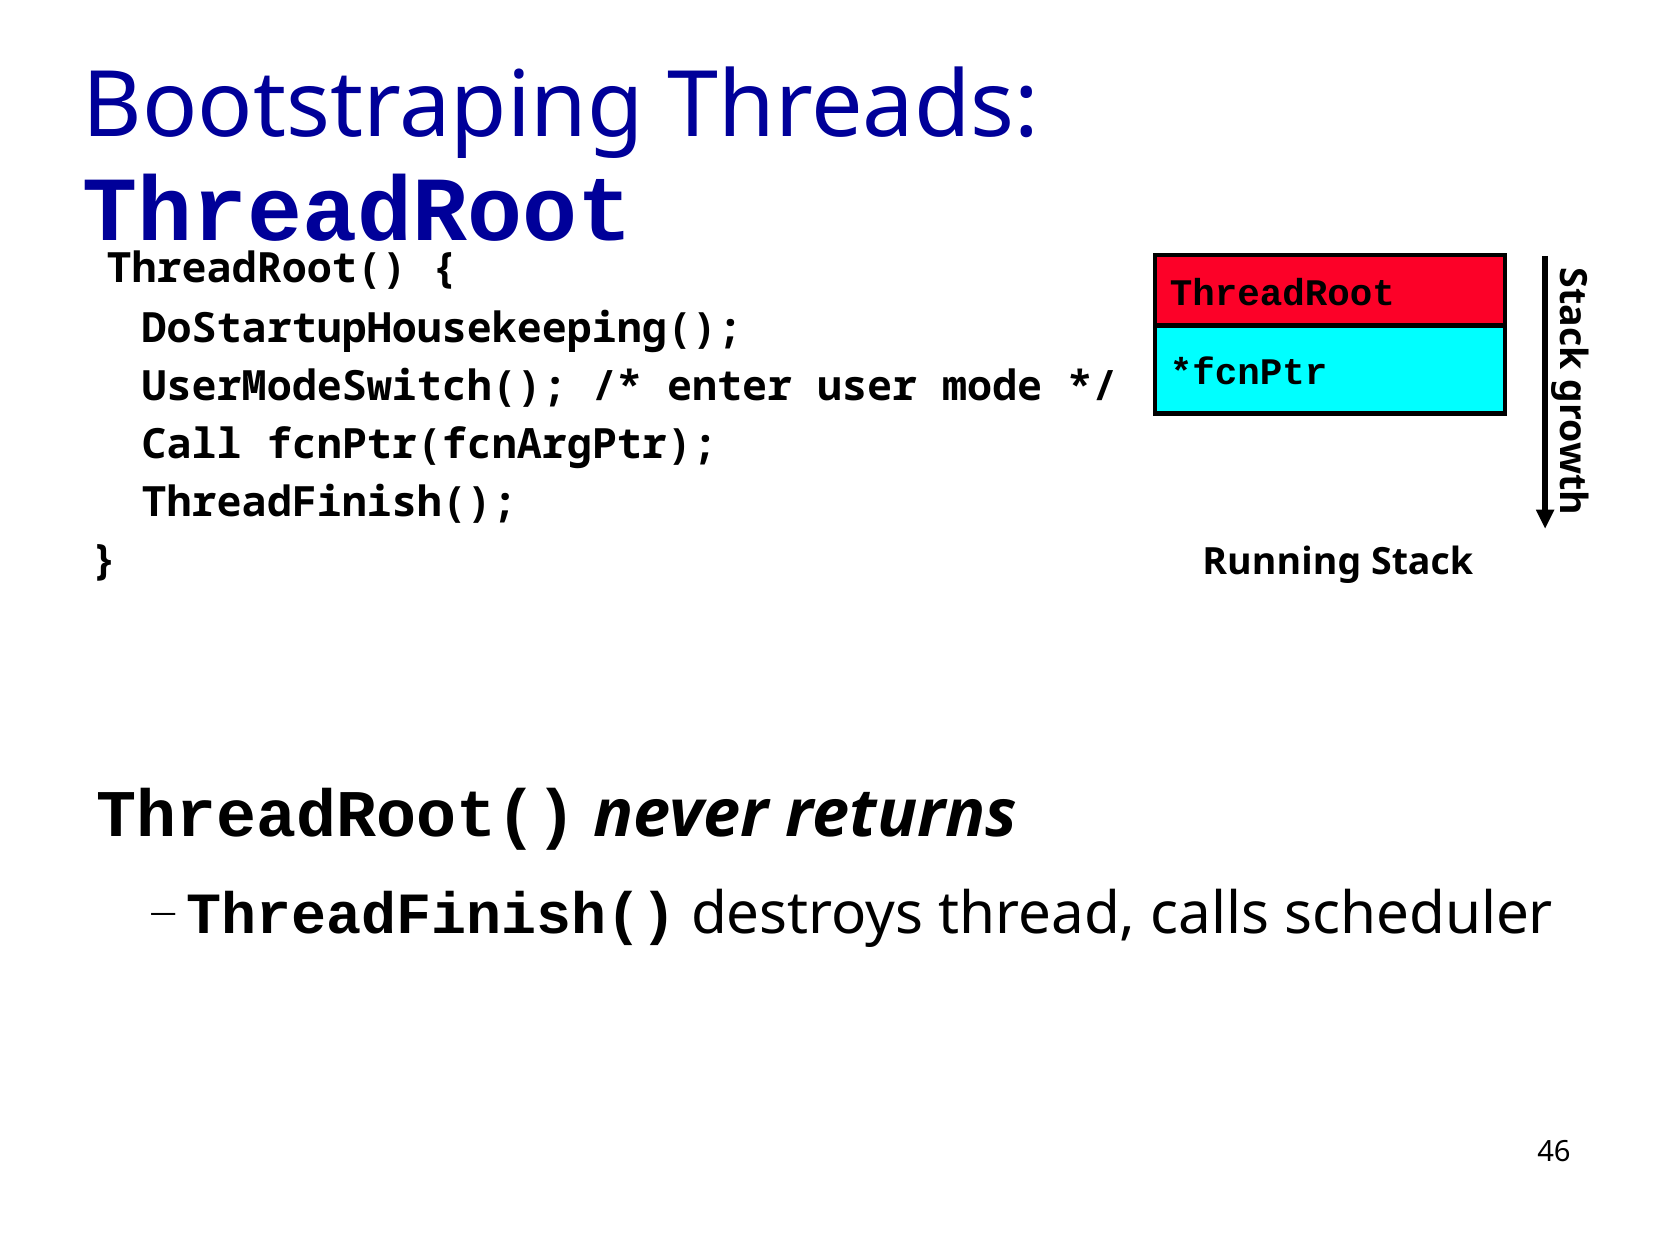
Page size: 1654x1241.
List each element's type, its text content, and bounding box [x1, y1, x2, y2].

text_box ThreadRoot() { DoStartupHousekeeping(); UserModeSwitch(); /* enter user mode */ Call fcnPtr(fcnArgPtr); ThreadFinish(); } [0, 231, 1226, 583]
text_box Running Stack [1187, 529, 1489, 590]
title Bootstraping Threads: ThreadRoot [82, 49, 1571, 257]
text_box ThreadRoot [1155, 255, 1506, 325]
text_box Stack growth [1545, 253, 1606, 531]
list ThreadRoot() never returns ThreadFinish() destroys thread, calls scheduler [60, 765, 1571, 1096]
text_box *fcnPtr [1155, 325, 1506, 414]
